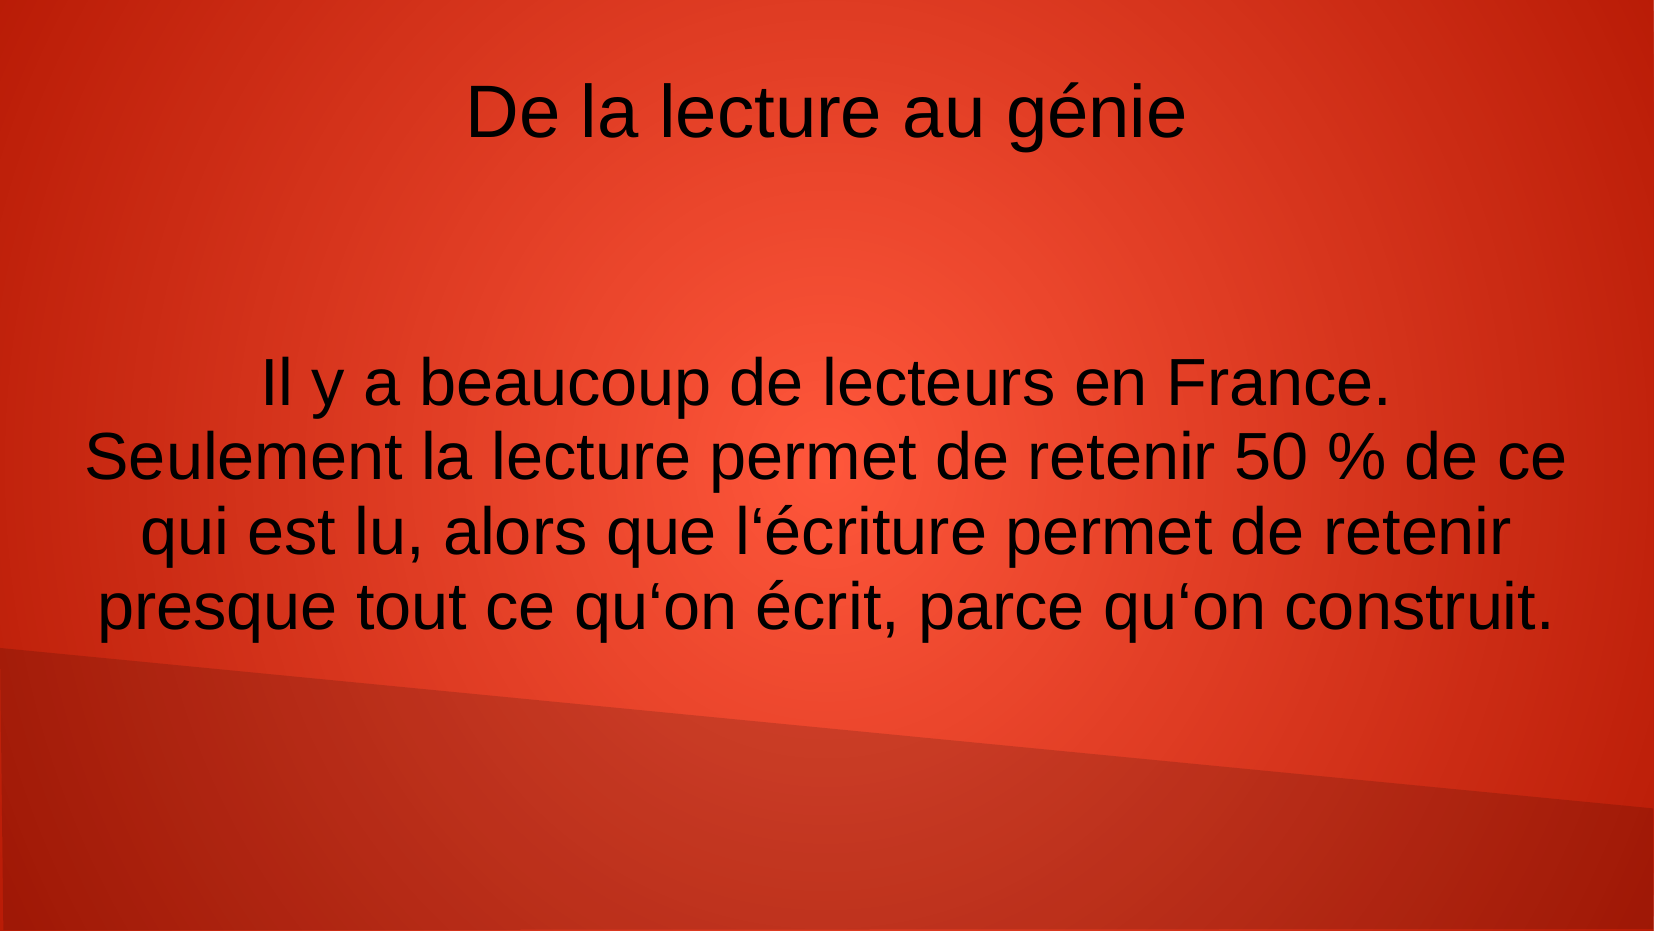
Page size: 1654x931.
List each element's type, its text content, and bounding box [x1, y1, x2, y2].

subtitle Il y a beaucoup de lecteurs en France. Seulement la lecture permet de retenir 50 % de ce qui est lu, alors que l‘écriture permet de retenir presque tout ce qu‘on écrit, parce qu‘on construit. [82, 224, 1571, 764]
title De la lecture au génie [82, 35, 1571, 189]
